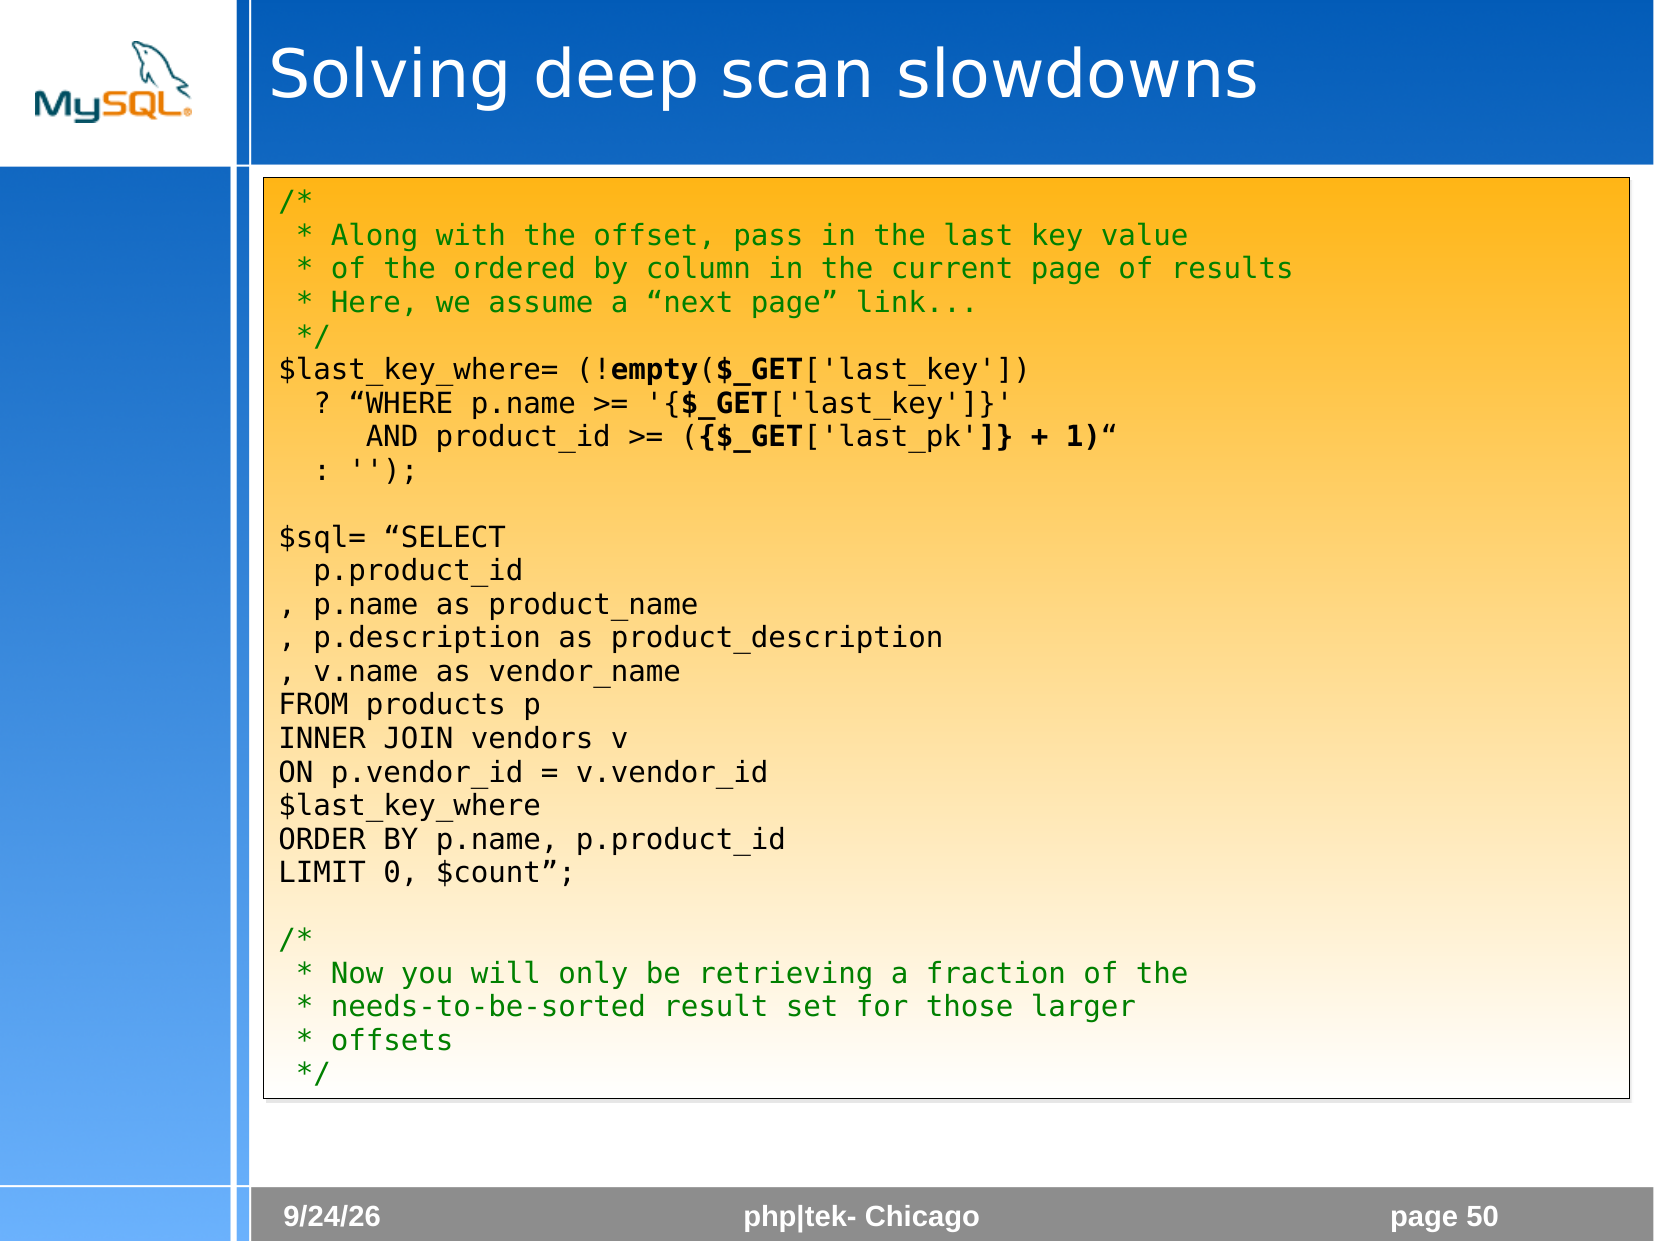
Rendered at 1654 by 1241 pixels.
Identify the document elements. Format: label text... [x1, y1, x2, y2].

title Solving deep scan slowdowns [268, 11, 1642, 137]
text_box /* * Along with the offset, pass in the last key value * of the ordered by column in the current page of results * Here, we assume a “next page” link... */ $last_key_where= (!empty($_GET['last_key']) ? “WHERE p.name >= '{$_GET['last_key']}' AND product_id >= ({$_GET['last_pk']} + 1)“ : ''); $sql= “SELECT p.product_id , p.name as product_name , p.description as product_description , v.name as vendor_name FROM products p INNER JOIN vendors v ON p.vendor_id = v.vendor_id $last_key_where ORDER BY p.name, p.product_id LIMIT 0, $count”; /* * Now you will only be retrieving a fraction of the * needs-to-be-sorted result set for those larger * offsets */ [263, 177, 1630, 1099]
picture [35, 41, 192, 123]
picture [0, 0, 1654, 1241]
